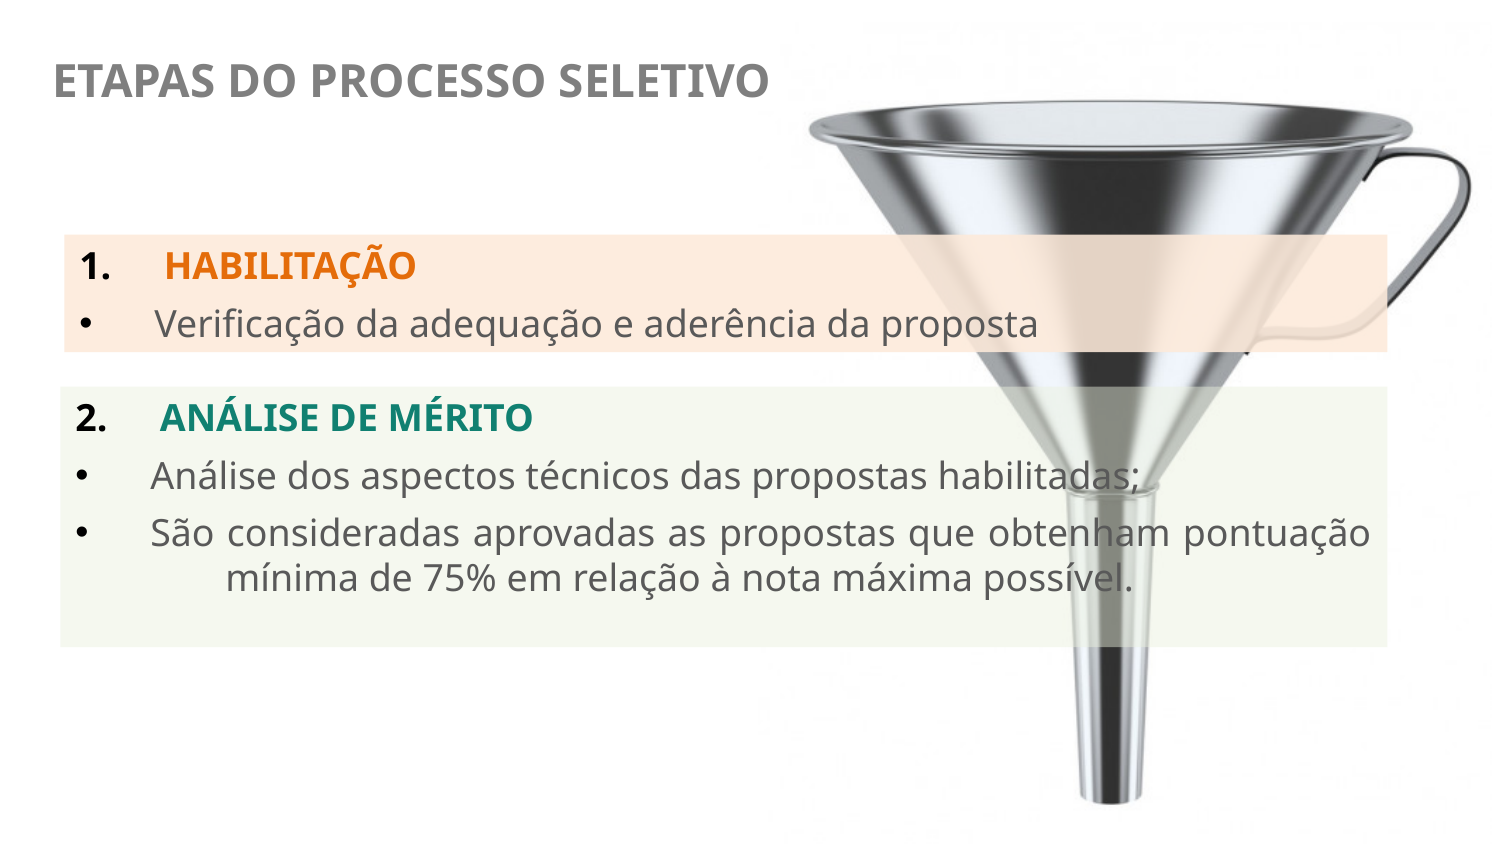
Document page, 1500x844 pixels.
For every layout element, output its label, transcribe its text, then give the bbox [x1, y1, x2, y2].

text_box ETAPAS DO PROCESSO SELETIVO [37, 12, 1454, 147]
text_box HABILITAÇÃO Verificação da adequação e aderência da proposta [64, 235, 1387, 352]
text_box ANÁLISE DE MÉRITO Análise dos aspectos técnicos das propostas habilitadas; São consideradas aprovadas as propostas que obtenham pontuação mínima de 75% em relação à nota máxima possível. [60, 386, 1388, 648]
picture [758, 22, 1492, 844]
